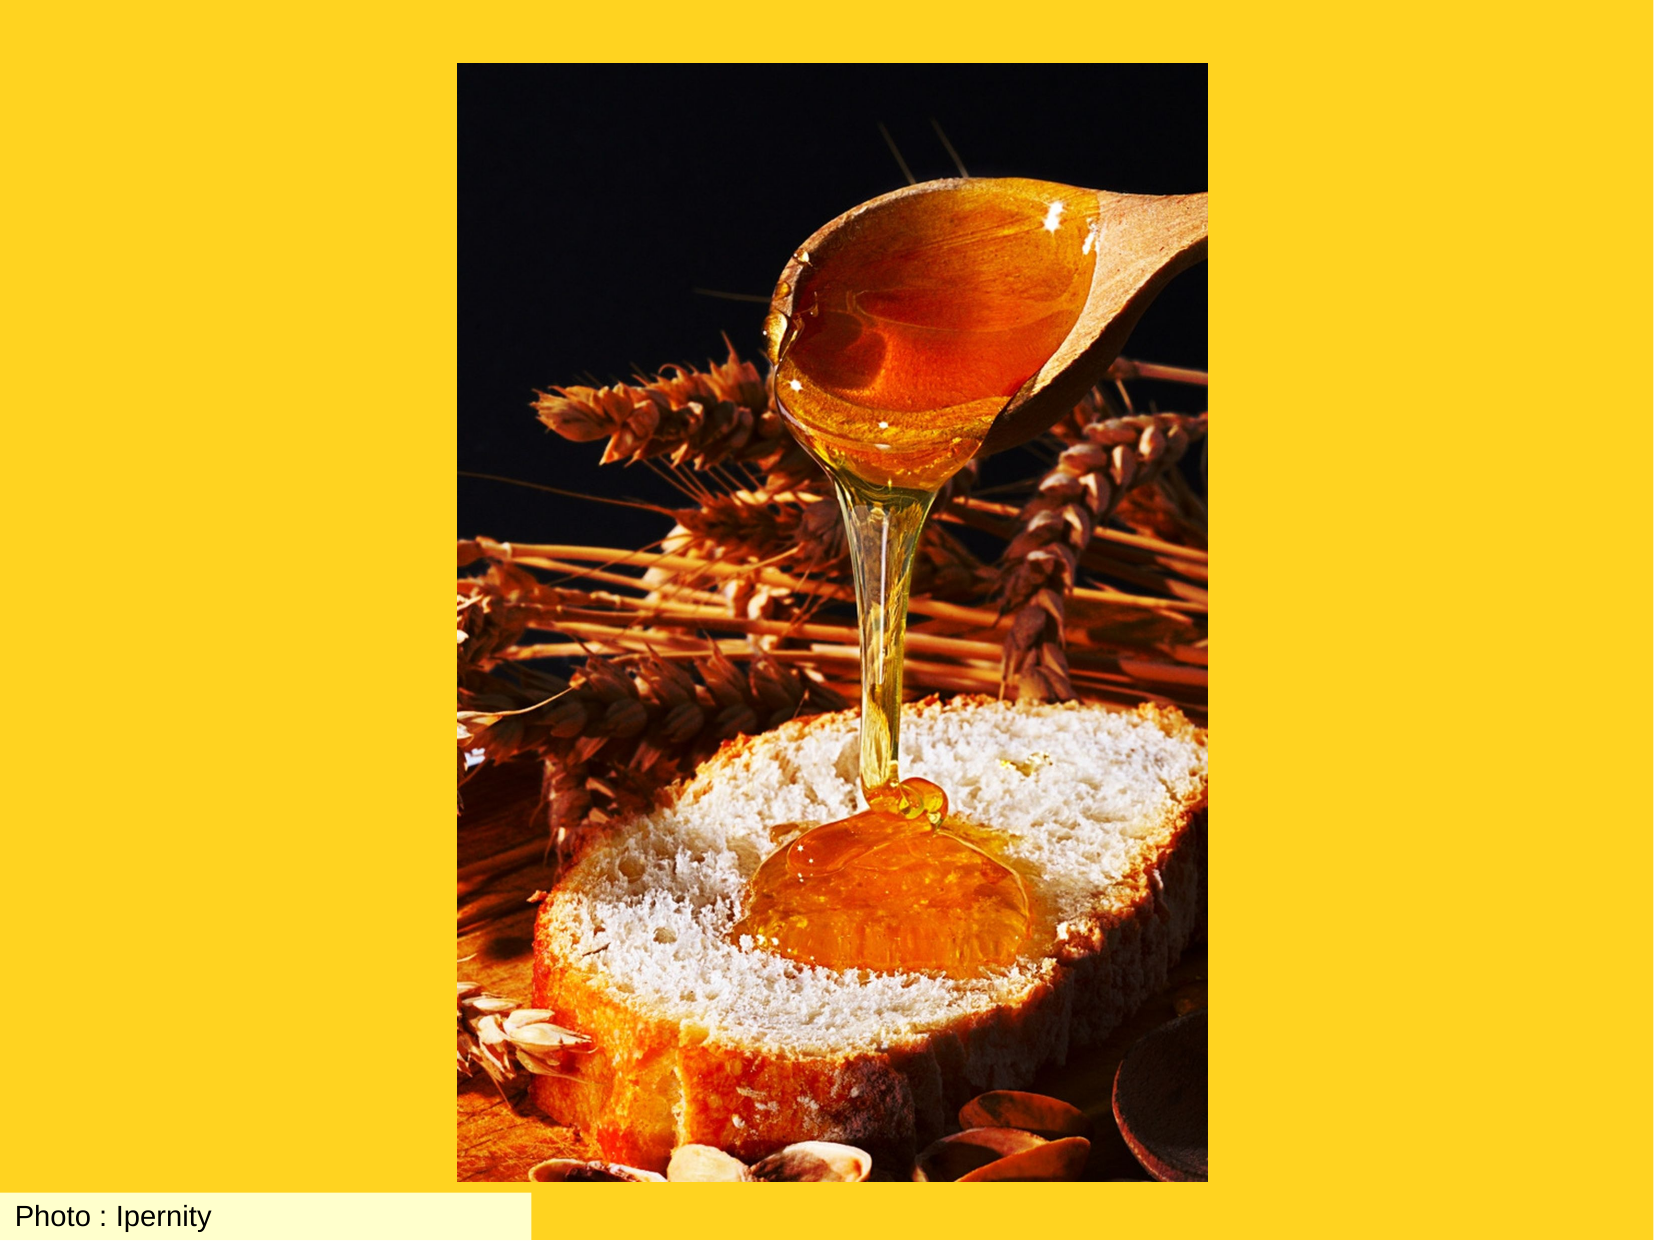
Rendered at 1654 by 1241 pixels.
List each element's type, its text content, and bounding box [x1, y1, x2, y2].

picture [457, 63, 1208, 1182]
text_box Photo : Ipernity [0, 1192, 532, 1241]
